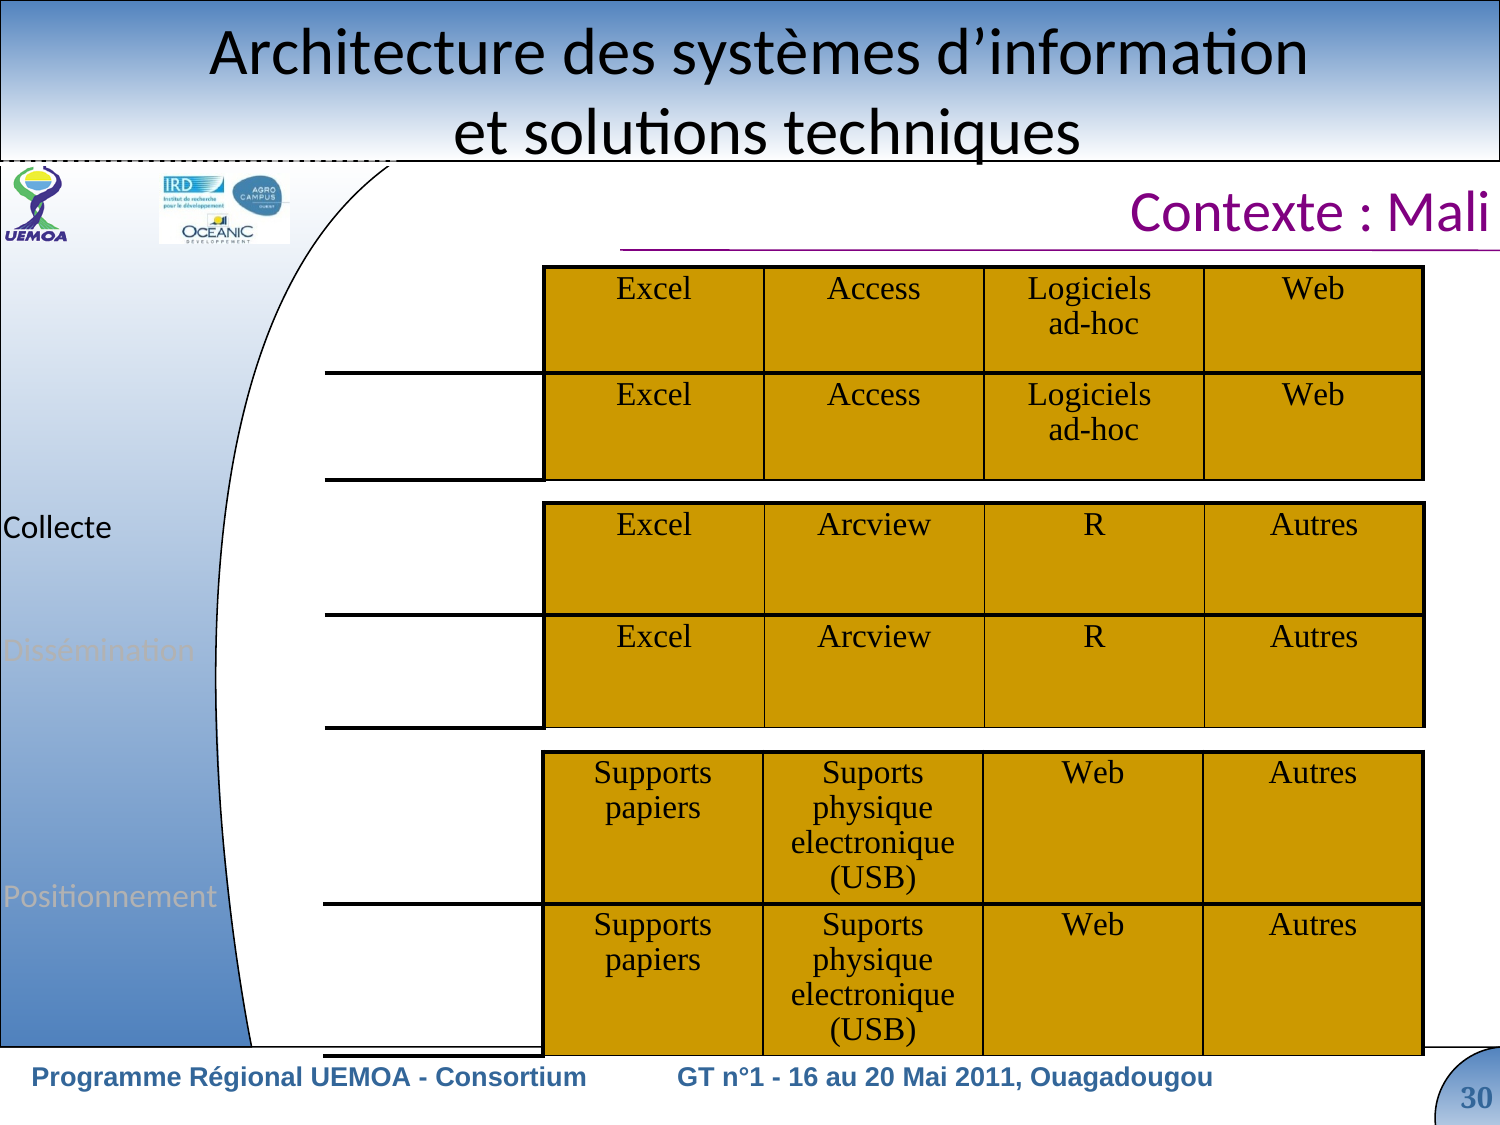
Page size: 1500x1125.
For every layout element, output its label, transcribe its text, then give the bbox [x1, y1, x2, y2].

table_header [323, 752, 541, 902]
table_header Web [984, 754, 1202, 902]
table_header Collecte Dissémination Positionnement [0, 497, 313, 1045]
table_cell R [985, 617, 1204, 727]
table_header Suports physique electronique (USB) [764, 754, 982, 902]
table_cell Access [765, 375, 983, 479]
picture [159, 173, 265, 244]
text_box Contexte : Mali [265, 165, 1500, 251]
table_cell Arcview [765, 617, 984, 727]
table_cell Excel [546, 375, 763, 479]
table_cell [325, 617, 542, 726]
table_cell Autres [1205, 617, 1422, 727]
table_header Logiciels ad-hoc [985, 269, 1203, 371]
table_header Autres [1205, 505, 1422, 613]
table_header Supports papiers [545, 754, 762, 902]
table_header Web [1205, 269, 1421, 371]
table_header Excel [546, 269, 763, 371]
table_header Access [765, 269, 983, 371]
table_cell Excel [546, 617, 764, 727]
table_cell Suports physique electronique (USB) [764, 906, 982, 1055]
text_box Architecture des systèmes d’information et solutions techniques [53, 0, 1483, 161]
table_header [325, 267, 542, 371]
table_header Arcview [765, 505, 984, 613]
table_header Autres [1204, 754, 1421, 902]
table_header Excel [546, 505, 764, 613]
table_cell [323, 906, 541, 1054]
table_cell Web [1205, 375, 1421, 479]
table_cell Supports papiers [545, 906, 762, 1055]
picture [0, 166, 73, 244]
table_header [325, 503, 542, 613]
table_header R [985, 505, 1204, 613]
table_cell Logiciels ad-hoc [985, 375, 1203, 479]
table_cell Web [984, 906, 1202, 1055]
table_cell Autres [1204, 906, 1421, 1055]
table_cell [325, 375, 542, 478]
